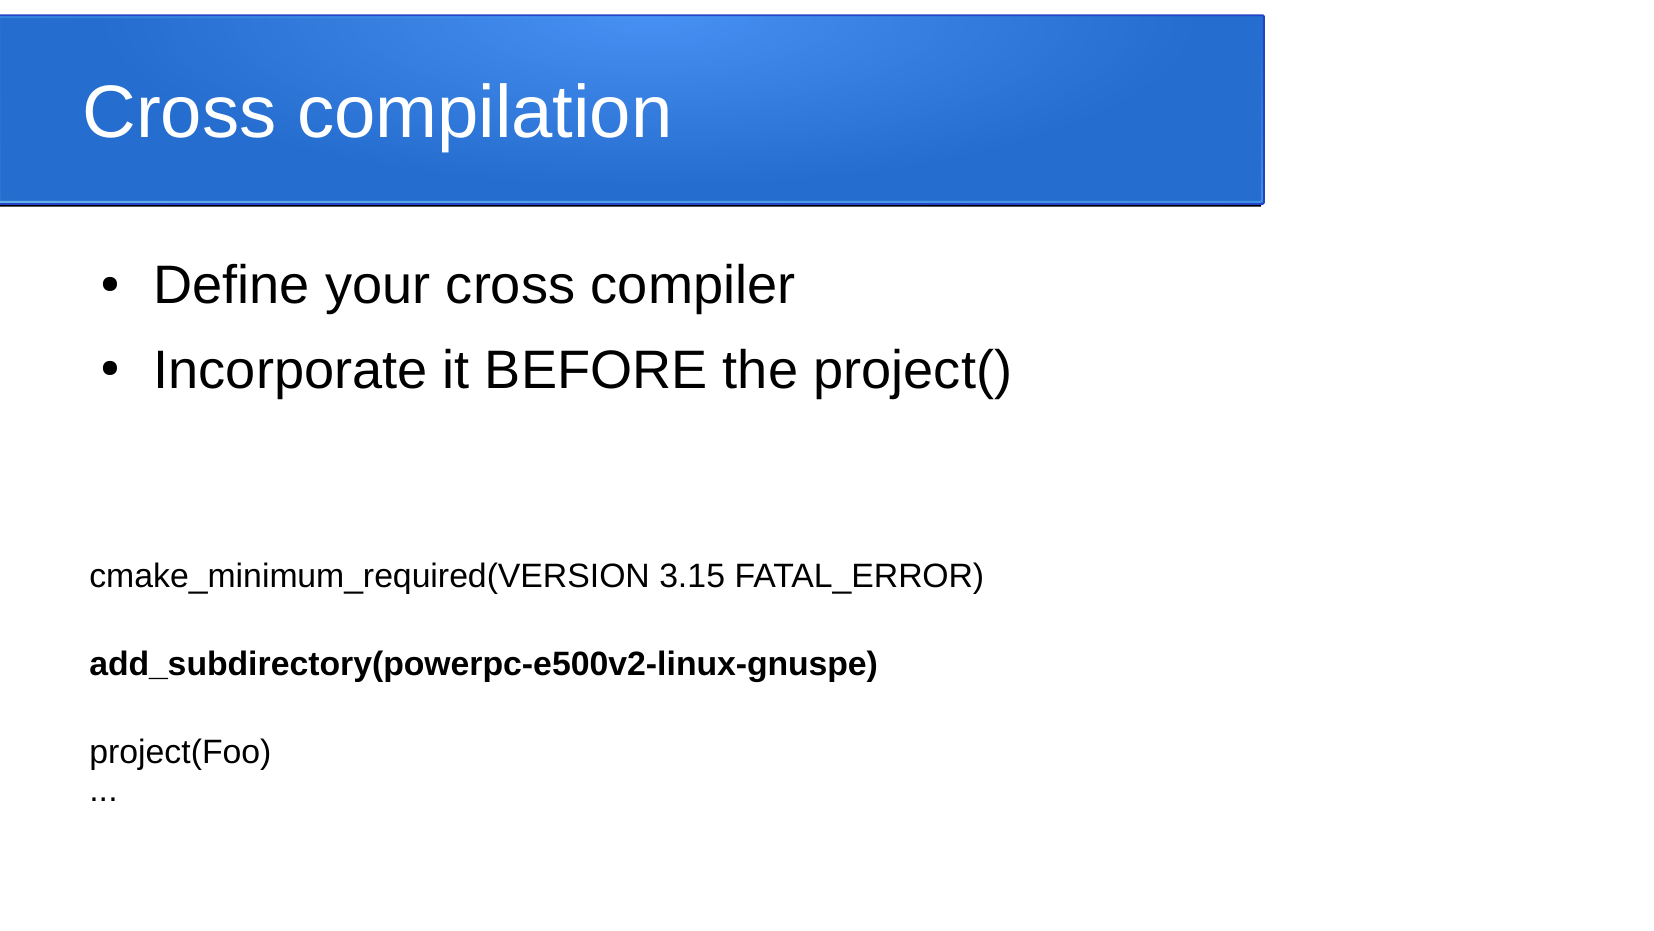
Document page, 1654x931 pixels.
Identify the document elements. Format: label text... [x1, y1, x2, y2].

list Define your cross compiler Incorporate it BEFORE the project() [82, 255, 1591, 916]
title Cross compilation [82, 29, 1235, 196]
list cmake_minimum_required(VERSION 3.15 FATAL_ERROR) add_subdirectory(powerpc-e500v2-linux-gnuspe) project(Foo) ... [89, 539, 1575, 811]
